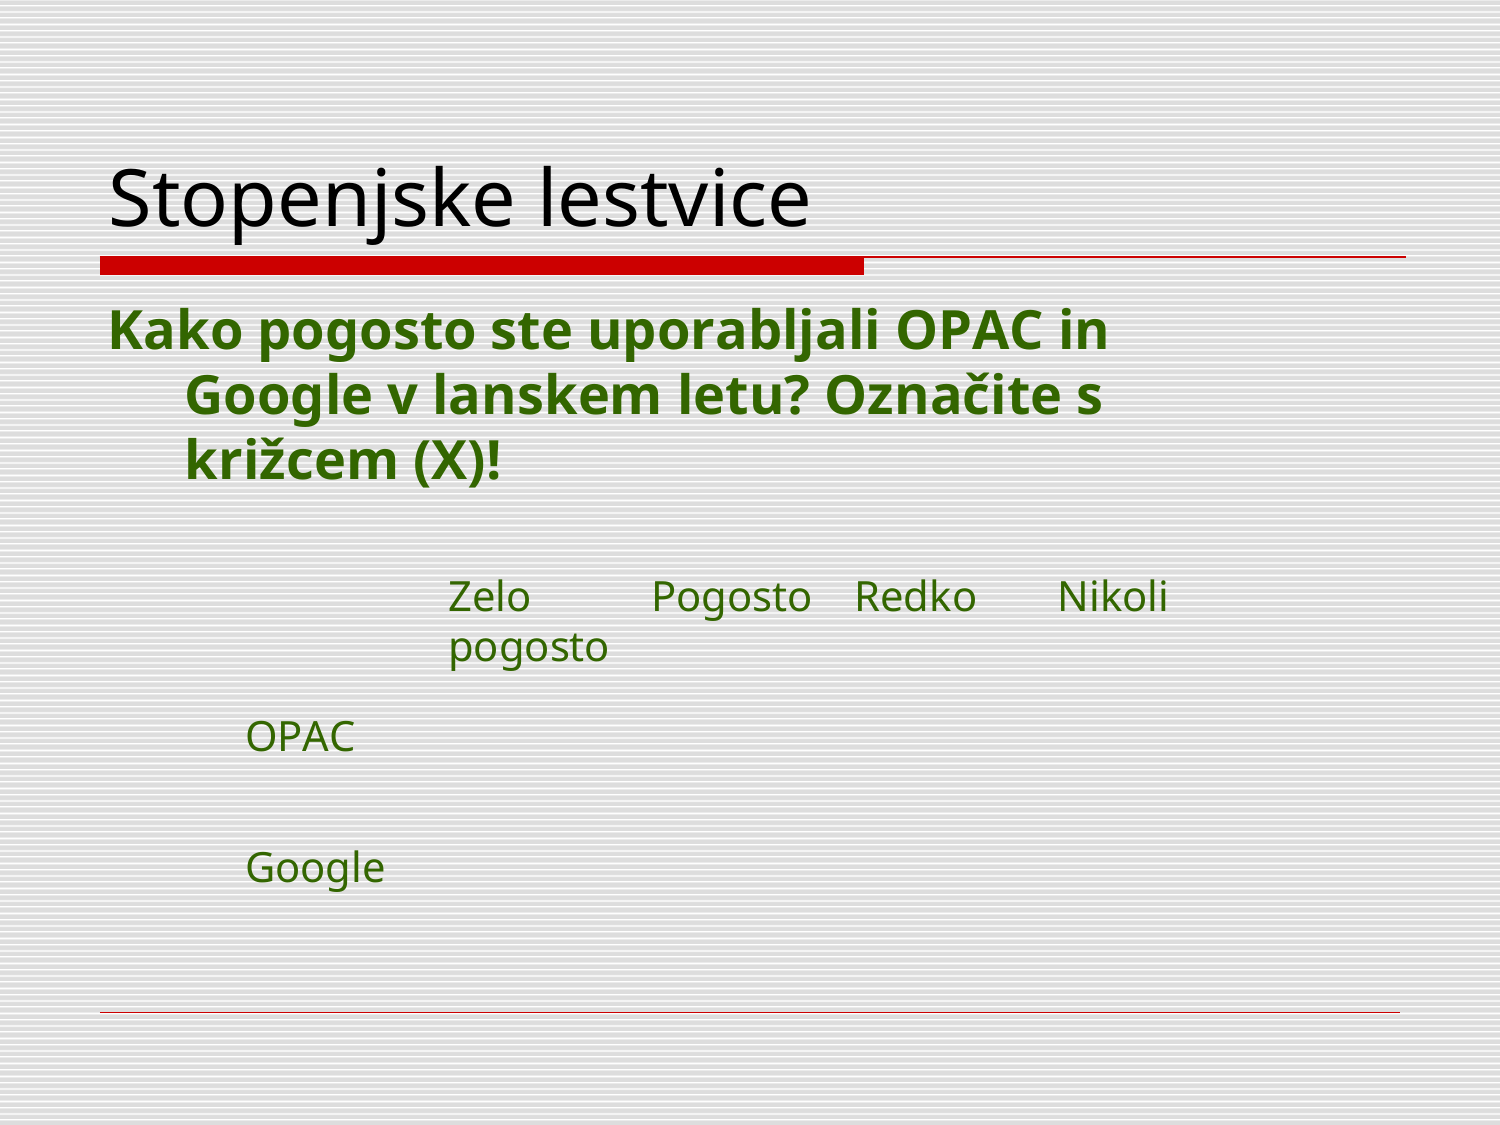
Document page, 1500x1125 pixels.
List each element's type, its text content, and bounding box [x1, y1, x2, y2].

table_cell [840, 833, 1043, 964]
table_cell Google [230, 833, 433, 964]
table_cell [636, 833, 840, 964]
table_header Nikoli [1043, 563, 1246, 702]
table_cell [840, 702, 1043, 833]
table_cell [1043, 702, 1246, 833]
table_header Zelo pogosto [433, 563, 636, 702]
list Kako pogosto ste uporabljali OPAC in Google v lanskem letu? Označite s križcem (X)! [92, 287, 1291, 523]
table_header Redko [840, 563, 1043, 702]
table_cell OPAC [230, 702, 433, 833]
table_cell [433, 833, 636, 964]
table_cell [1043, 833, 1246, 964]
table_header Pogosto [636, 563, 840, 702]
table_header [230, 563, 433, 702]
table_cell [636, 702, 840, 833]
title Stopenjske lestvice [94, 49, 1407, 250]
picture [0, 0, 1500, 1125]
table_cell [433, 702, 636, 833]
